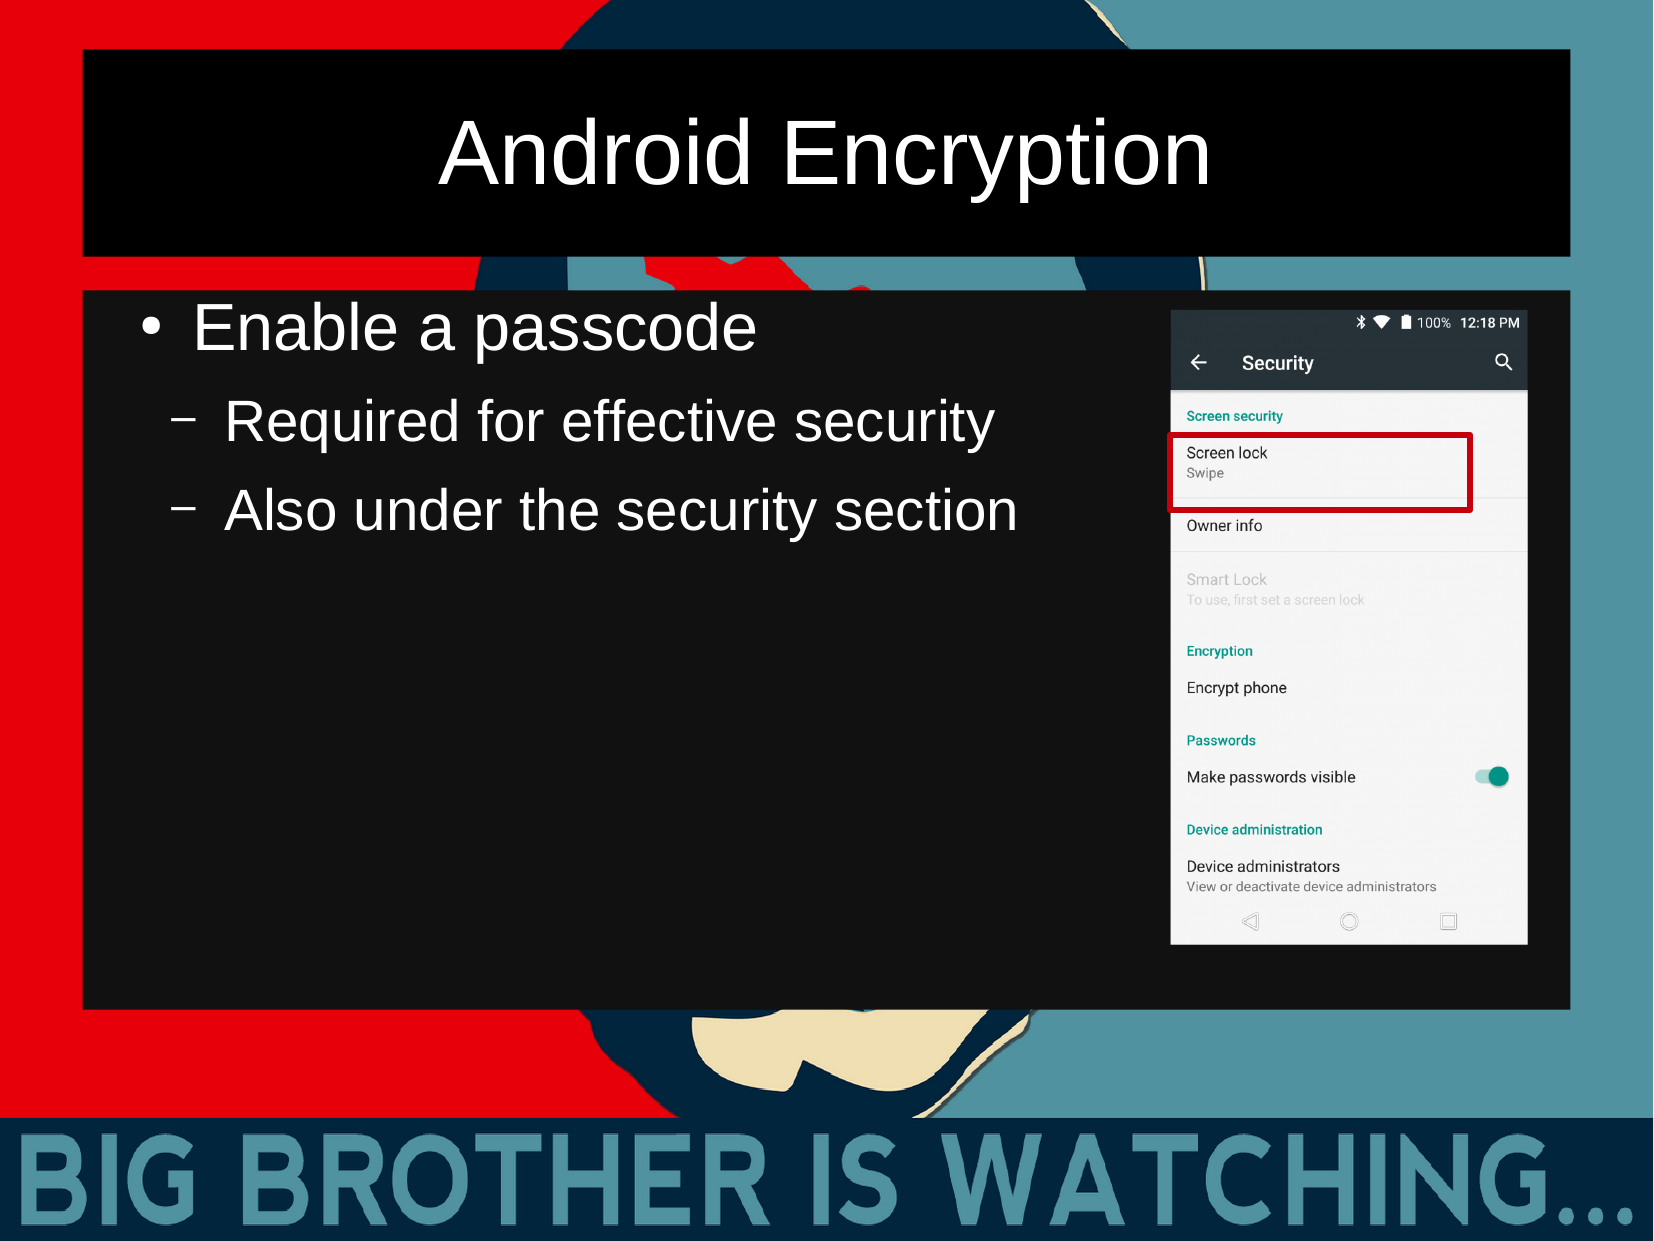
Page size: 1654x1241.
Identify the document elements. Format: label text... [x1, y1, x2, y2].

title Android Encryption [82, 49, 1571, 257]
list Enable a passcode Required for effective security Also under the security section [82, 290, 1571, 1010]
text_box [1170, 435, 1471, 511]
picture [0, 0, 1654, 1241]
